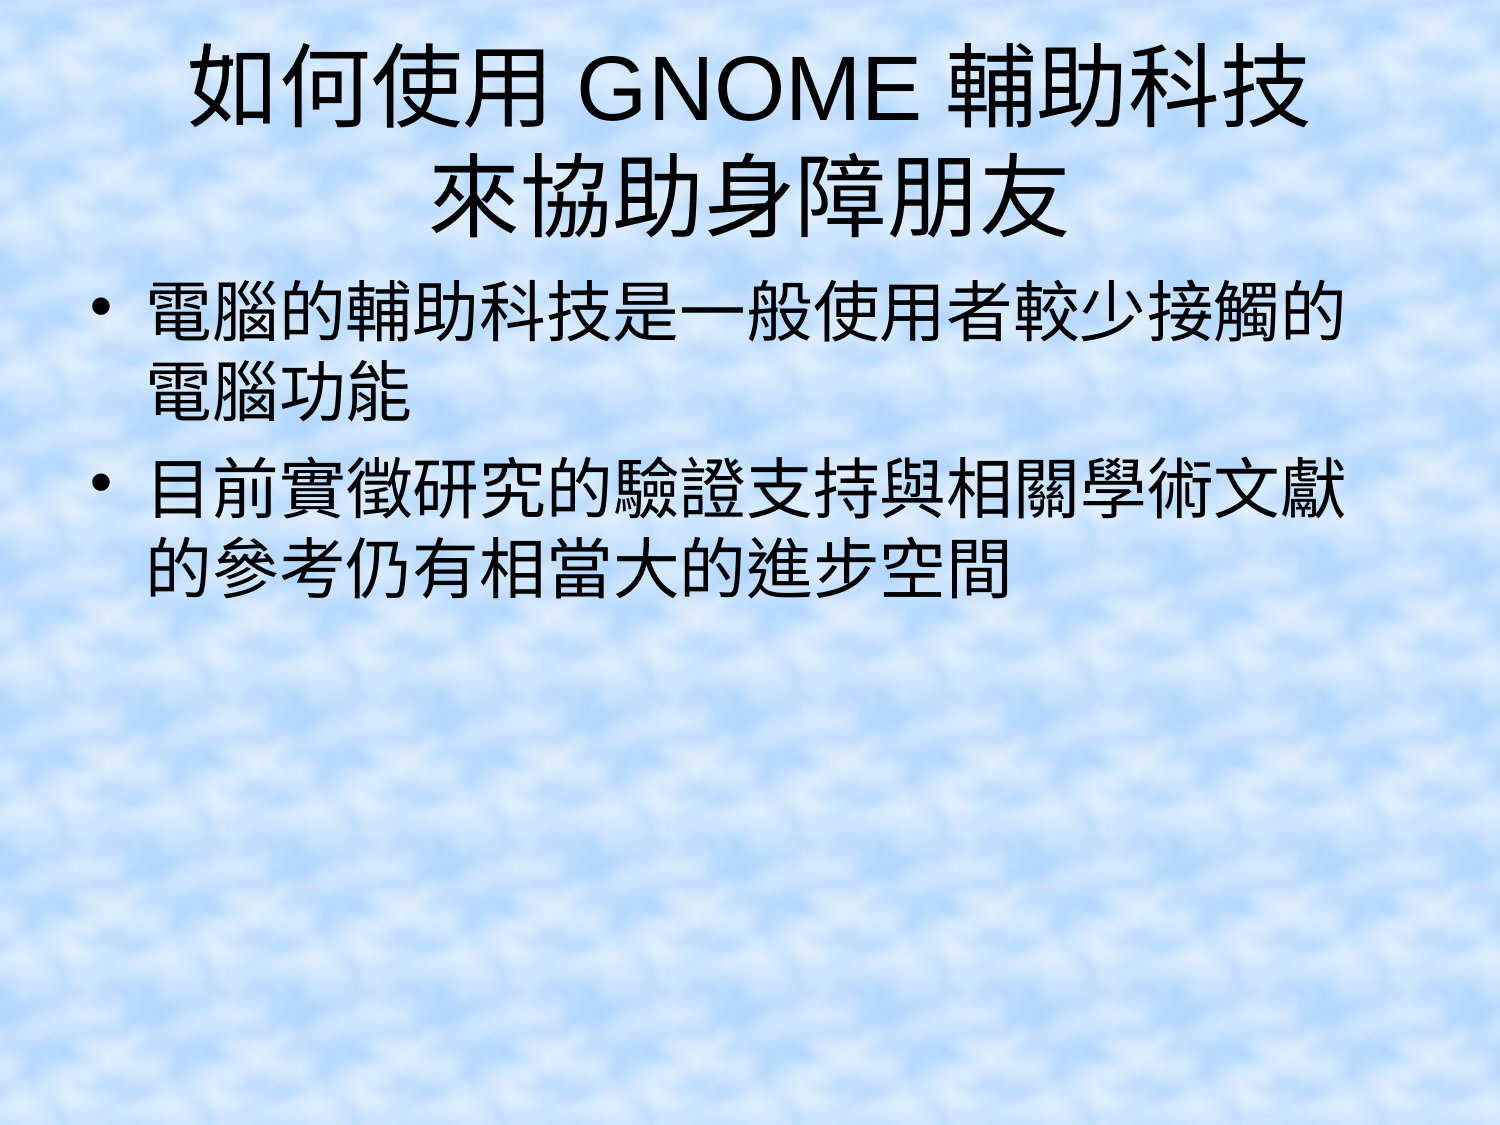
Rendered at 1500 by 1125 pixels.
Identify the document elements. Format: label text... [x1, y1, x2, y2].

list 電腦的輔助科技是一般使用者較少接觸的電腦功能 目前實徵研究的驗證支持與相關學術文獻的參考仍有相當大的進步空間 [75, 262, 1426, 1006]
picture [0, 0, 1500, 1125]
title 如何使用GNOME輔助科技 來協助身障朋友 [75, 20, 1426, 257]
